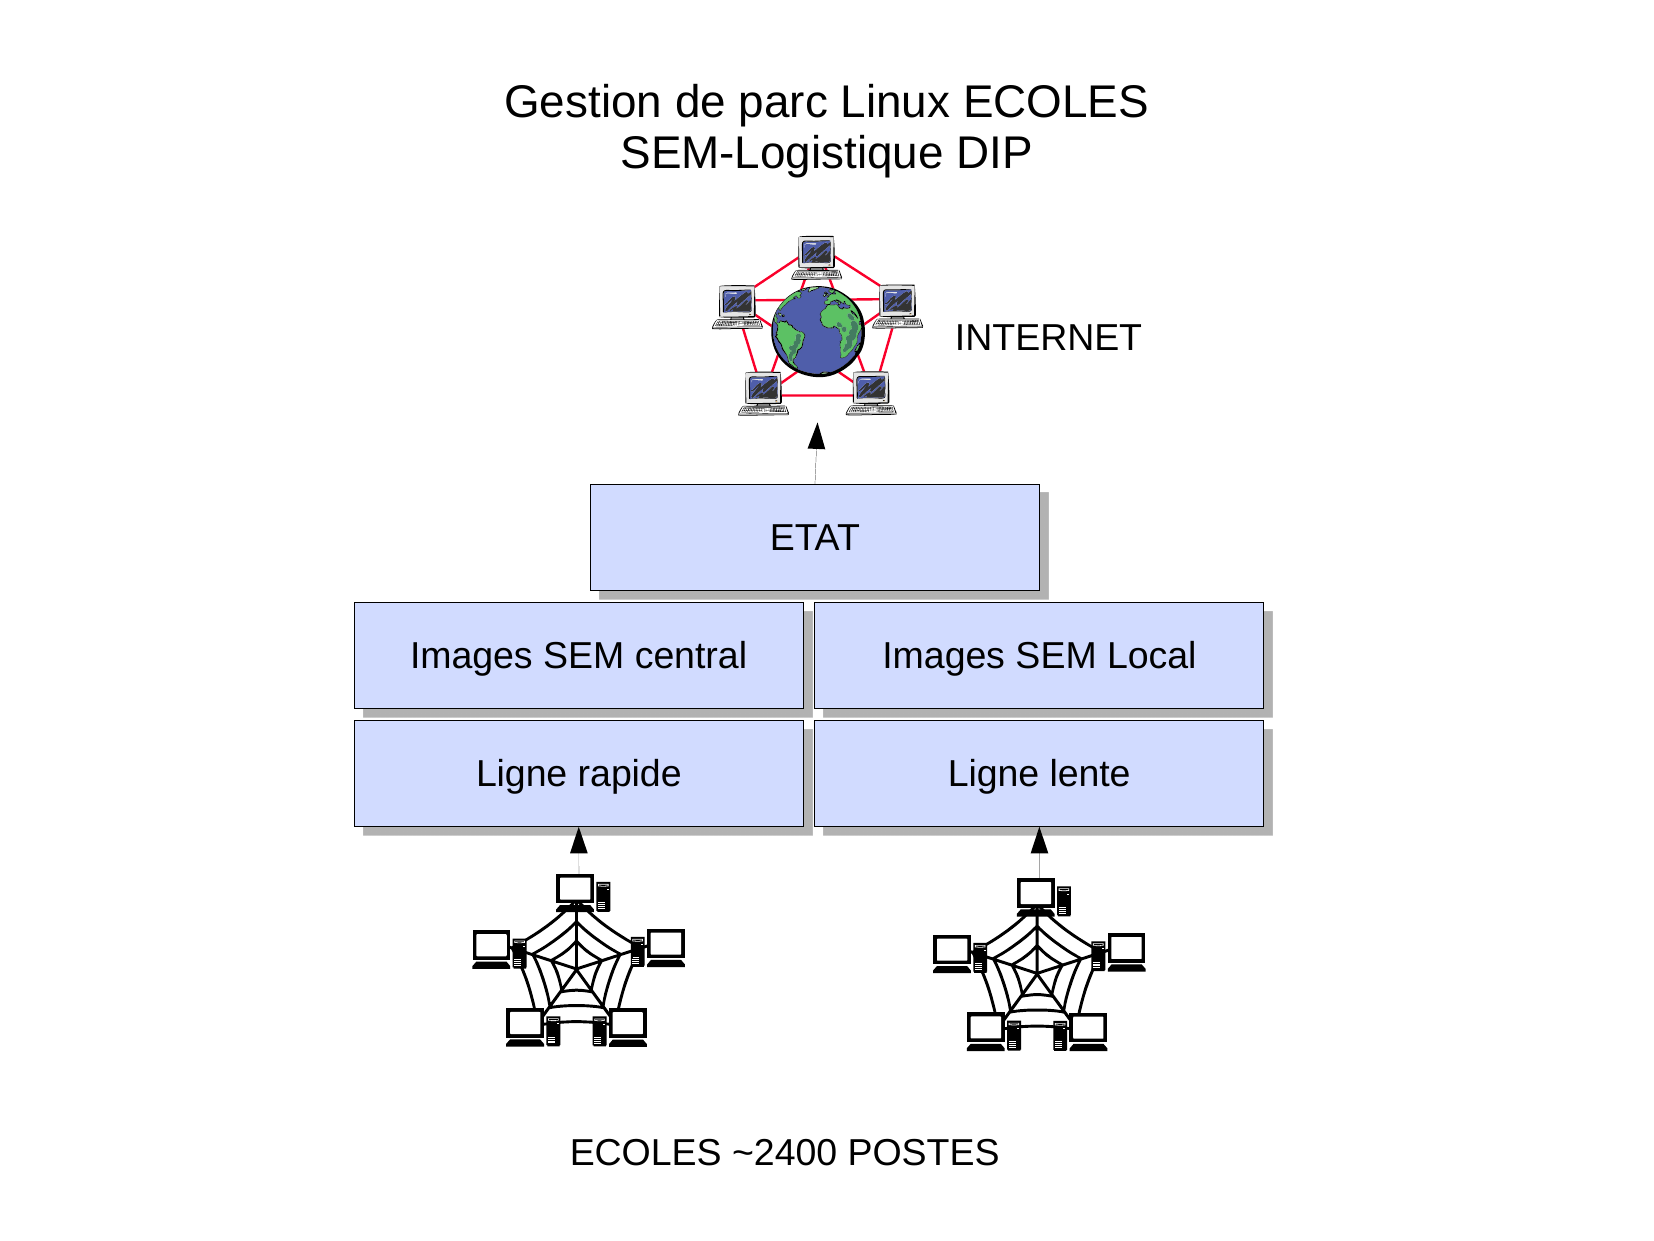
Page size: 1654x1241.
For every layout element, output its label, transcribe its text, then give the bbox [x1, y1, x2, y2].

text_box INTERNET [940, 309, 1158, 367]
picture [705, 229, 930, 423]
text_box Images SEM Local [814, 602, 1264, 709]
text_box Images SEM central [354, 602, 804, 709]
text_box ECOLES ~2400 POSTES [555, 1124, 1016, 1182]
title Gestion de parc Linux ECOLES SEM-Logistique DIP [82, 23, 1571, 231]
picture [933, 878, 1147, 1052]
text_box Ligne lente [814, 720, 1264, 827]
text_box ETAT [590, 484, 1040, 591]
text_box Ligne rapide [354, 720, 804, 827]
picture [472, 874, 686, 1047]
